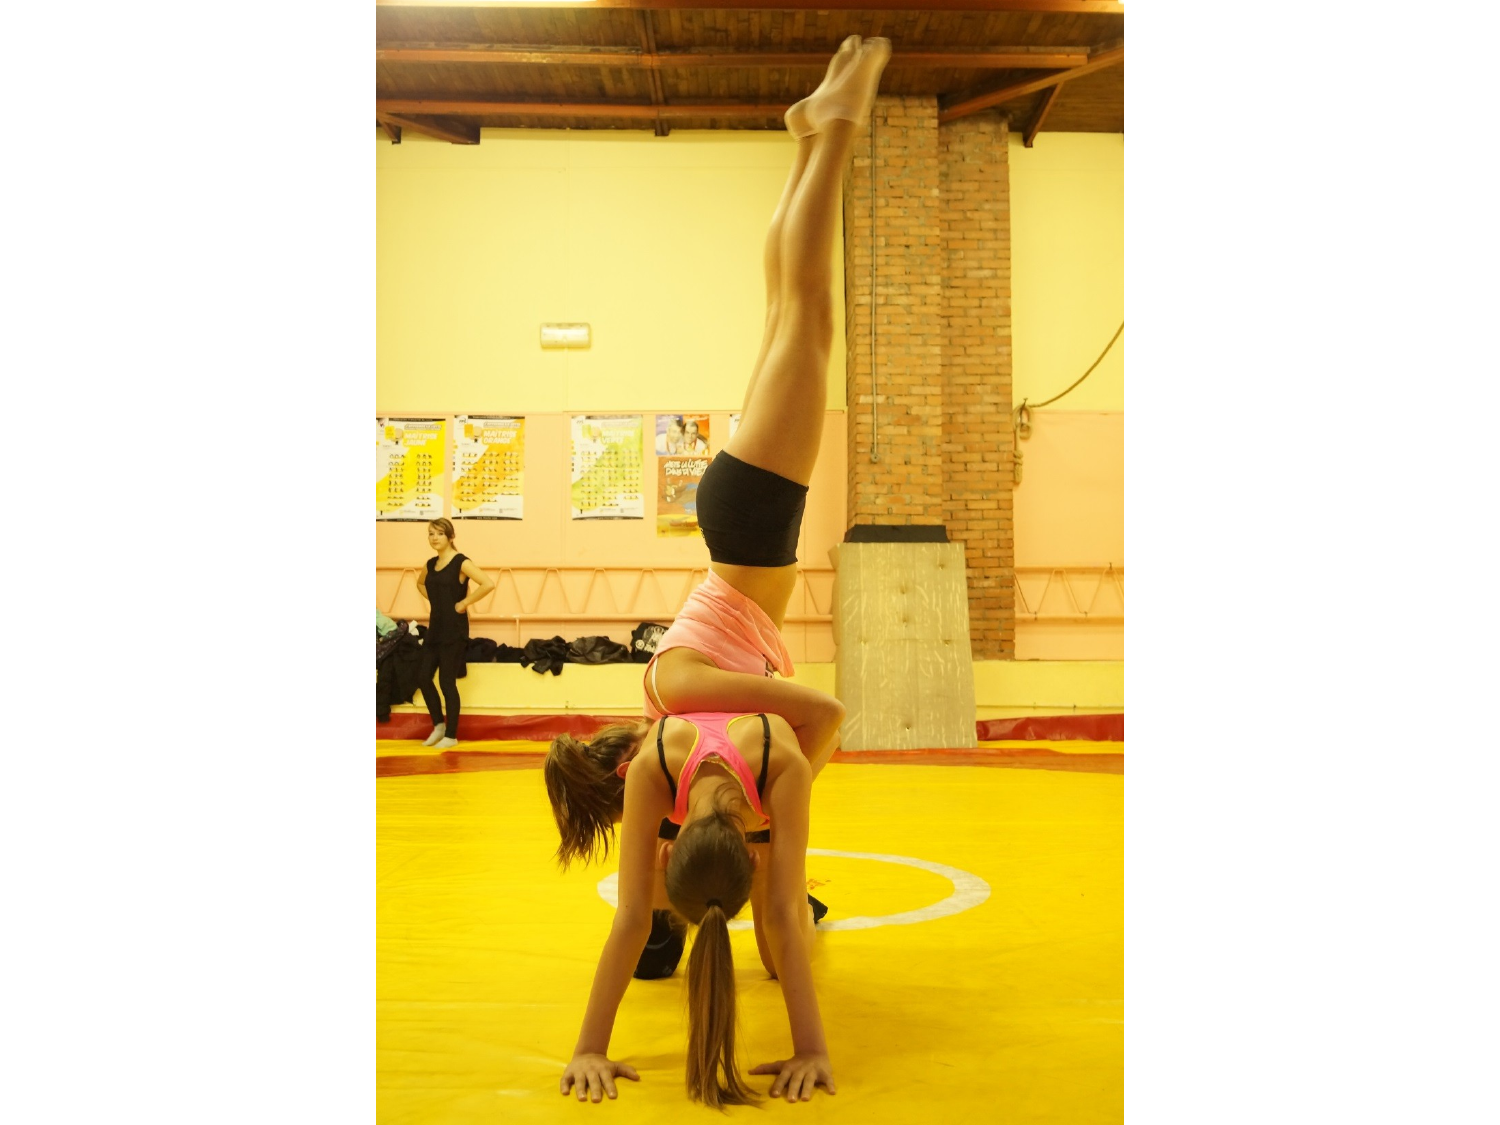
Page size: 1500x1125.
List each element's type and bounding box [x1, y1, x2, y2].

picture [376, 0, 1124, 1125]
